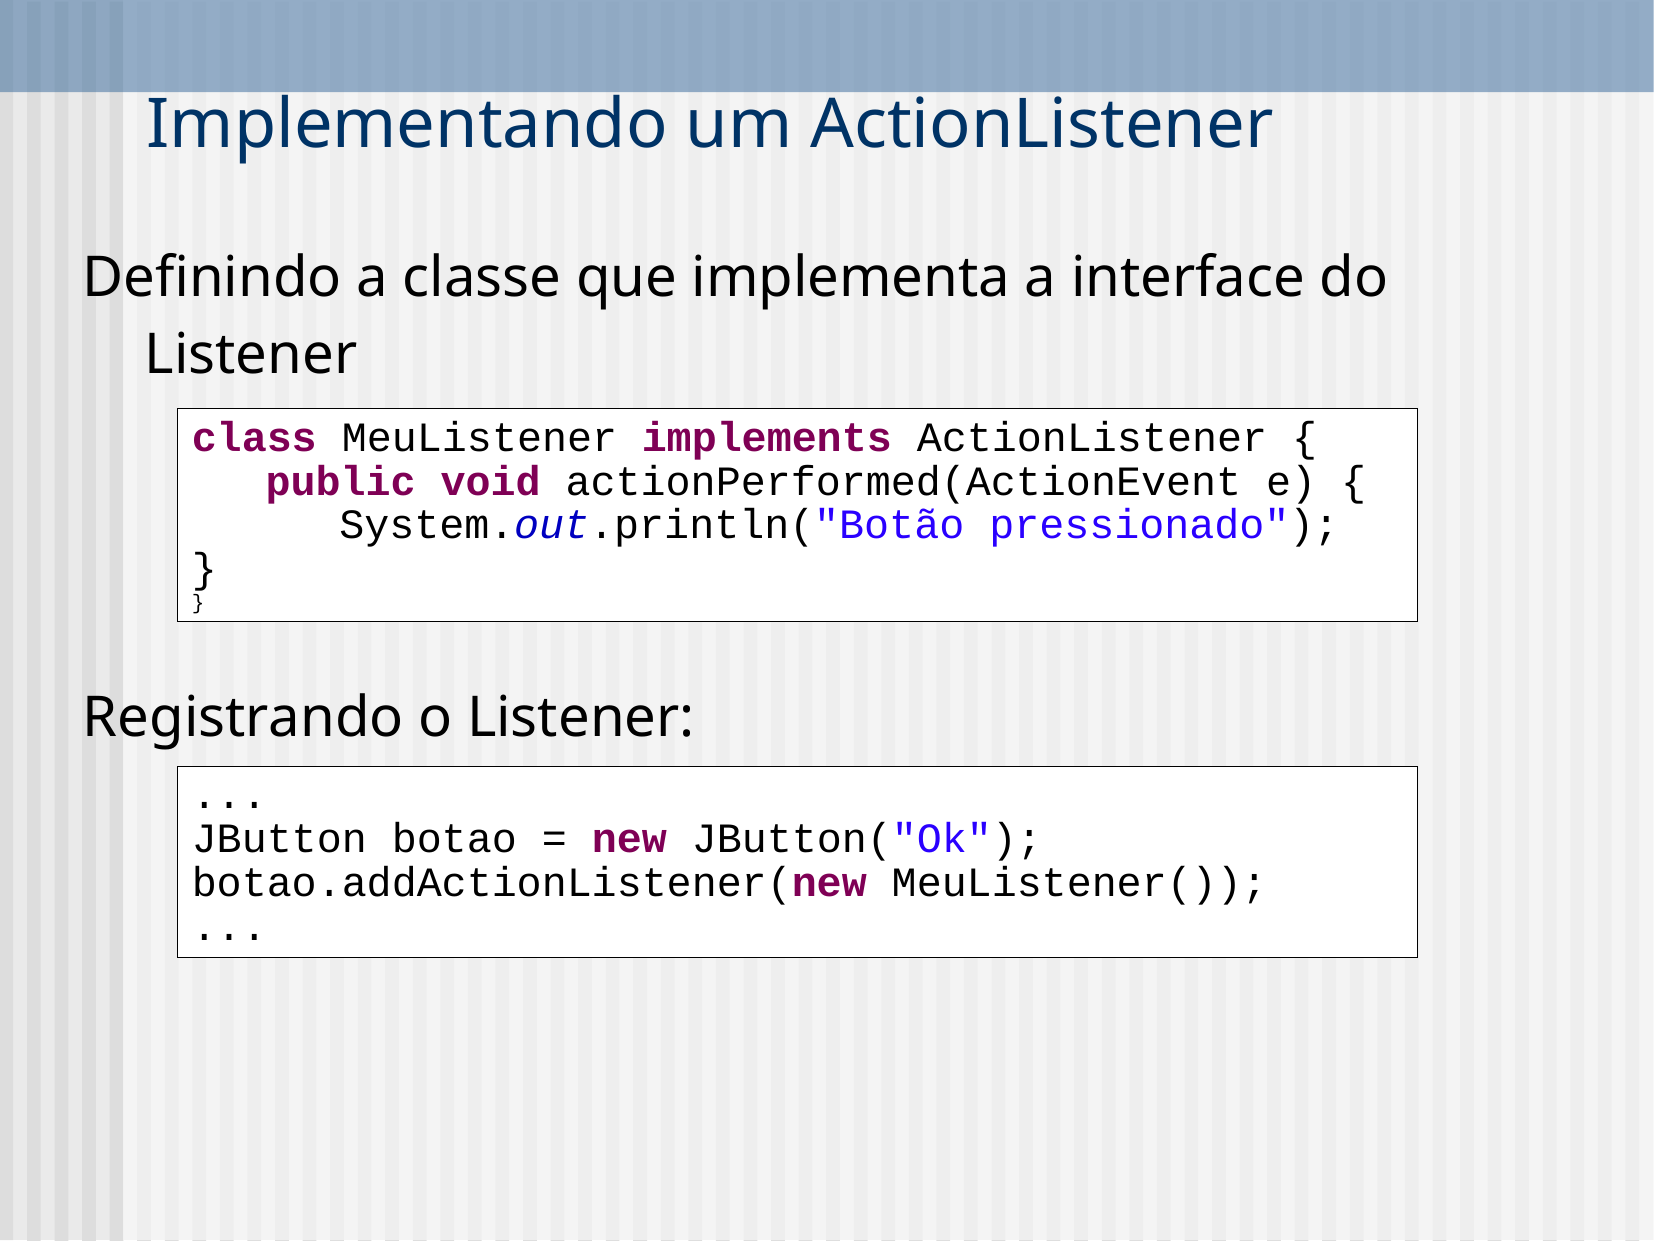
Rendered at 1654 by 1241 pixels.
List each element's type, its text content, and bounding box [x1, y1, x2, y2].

title Implementando um ActionListener [146, 36, 1536, 204]
list Definindo a classe que implementa a interface do Listener Registrando o Listener: [82, 236, 1571, 701]
text_box ... JButton botao = new JButton("Ok"); botao.addActionListener(new MeuListener()); ... [177, 766, 1418, 957]
text_box class MeuListener implements ActionListener { public void actionPerformed(ActionEvent e) { System.out.println("Botão pressionado"); } } [177, 408, 1418, 621]
